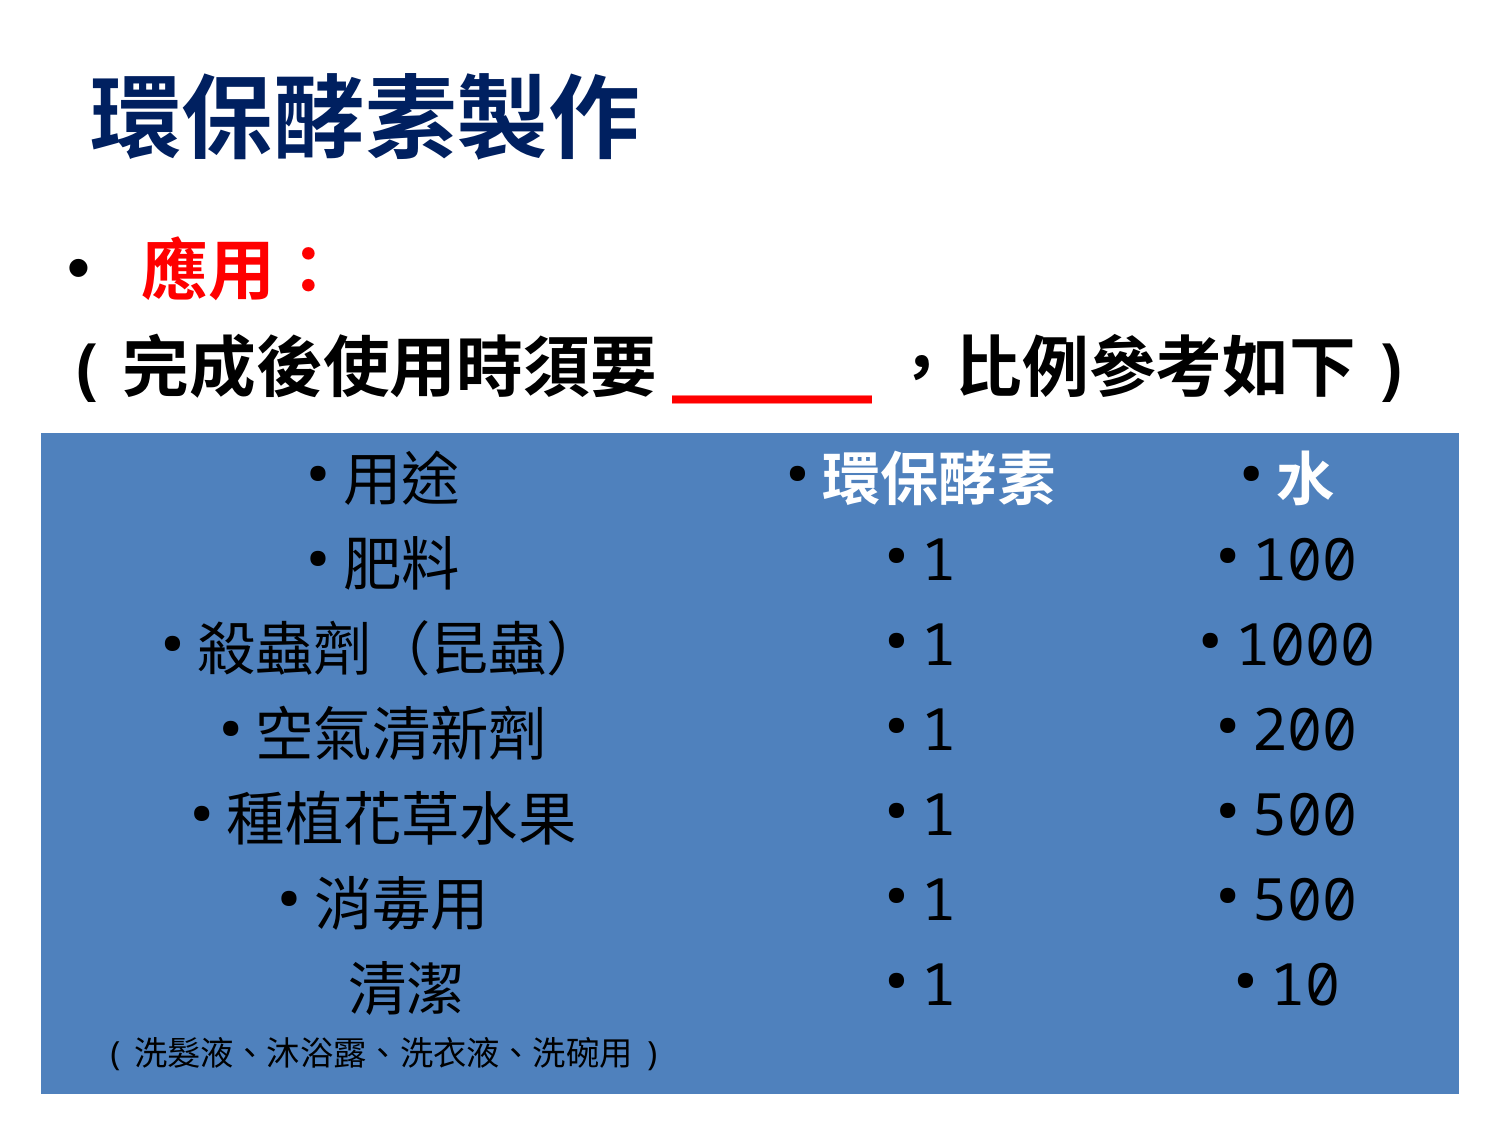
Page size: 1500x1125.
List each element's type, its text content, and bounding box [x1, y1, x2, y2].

table_cell 種植花草水果 [41, 773, 726, 858]
table_cell 1 [726, 688, 1116, 773]
table_cell 空氣清新劑 [41, 688, 726, 773]
picture [0, 0, 1500, 1125]
table_header 用途 [41, 433, 726, 518]
table_header 環保酵素 [726, 433, 1116, 518]
table_cell 1000 [1116, 603, 1459, 688]
table_cell 消毒用 [41, 858, 726, 943]
table_cell 200 [1116, 688, 1459, 773]
table_cell 500 [1116, 773, 1459, 858]
table_cell 1 [726, 518, 1116, 603]
table_cell 1 [726, 943, 1116, 1094]
table_cell 殺蟲劑（昆蟲） [41, 603, 726, 688]
table_cell 500 [1116, 858, 1459, 943]
table_header 水 [1116, 433, 1459, 518]
table_cell 清潔 (洗髮液、沐浴露、洗衣液、洗碗用) [41, 943, 726, 1094]
table_cell 1 [726, 858, 1116, 943]
table_cell 100 [1116, 518, 1459, 603]
table_cell 1 [726, 603, 1116, 688]
table_cell 10 [1116, 943, 1459, 1094]
title 環保酵素製作 [75, 45, 1471, 185]
table_cell 肥料 [41, 518, 726, 603]
list 應用： (完成後使用時須要_____，比例參考如下) [29, 220, 1483, 1125]
table_cell 1 [726, 773, 1116, 858]
